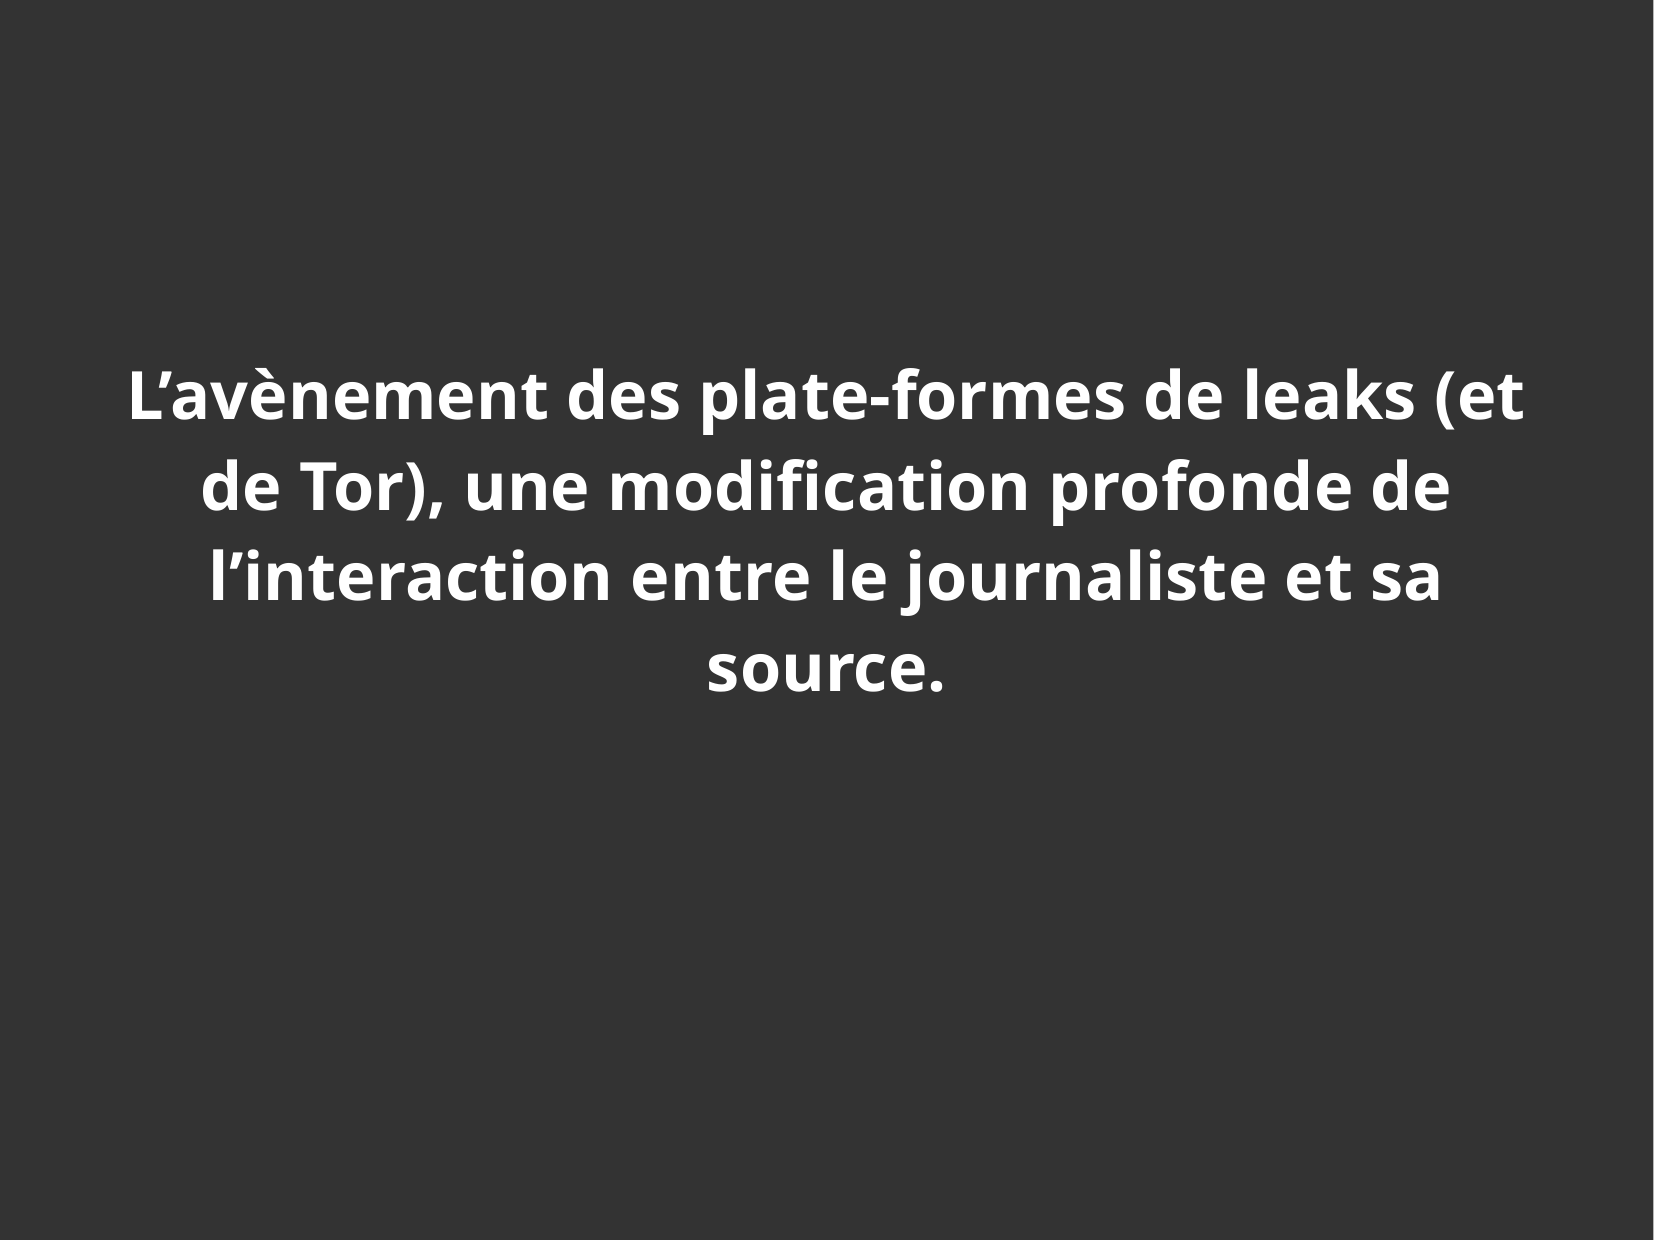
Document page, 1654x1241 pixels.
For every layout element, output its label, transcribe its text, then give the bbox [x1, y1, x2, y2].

subtitle L’avènement des plate-formes de leaks (et de Tor), une modification profonde de l’interaction entre le journaliste et sa source. [82, 49, 1571, 1010]
